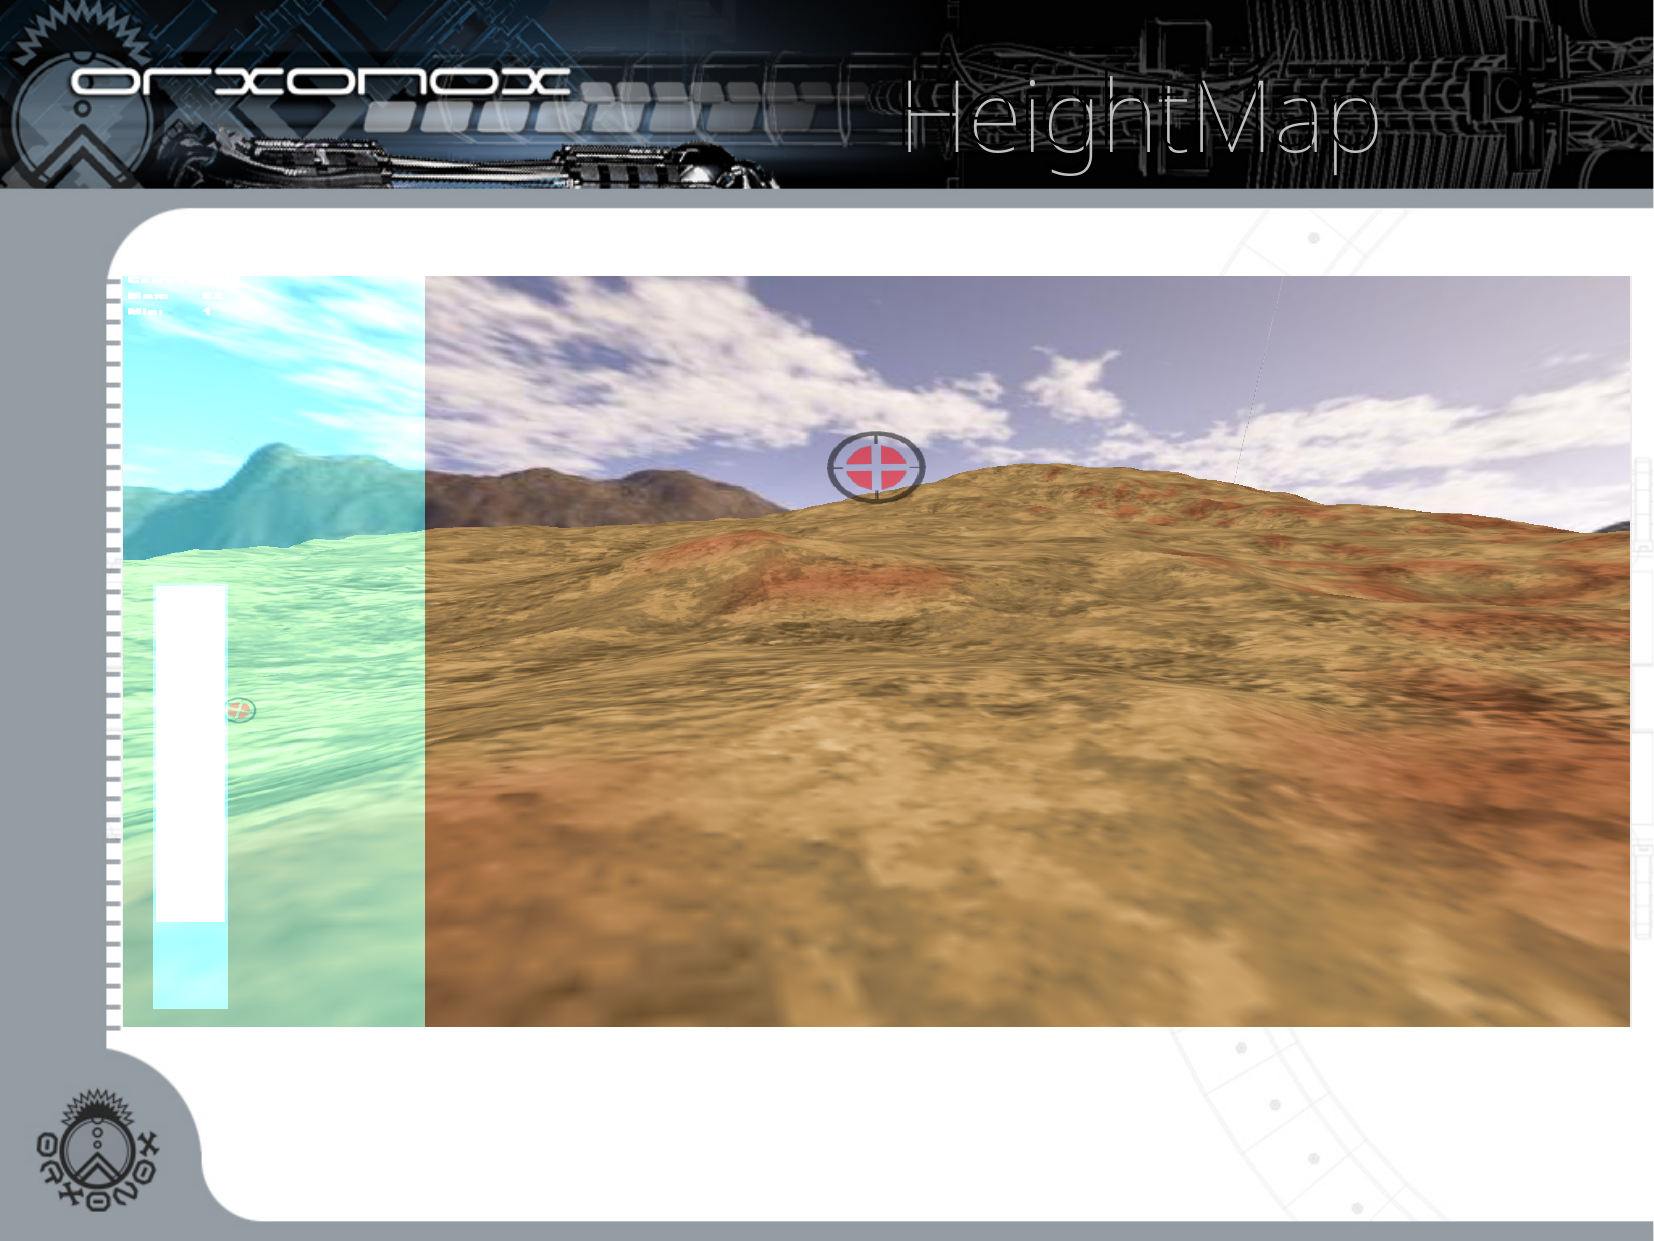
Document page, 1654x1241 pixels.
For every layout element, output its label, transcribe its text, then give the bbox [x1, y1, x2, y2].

picture [0, 0, 1654, 1241]
text_box HeightMap [842, 32, 1575, 156]
